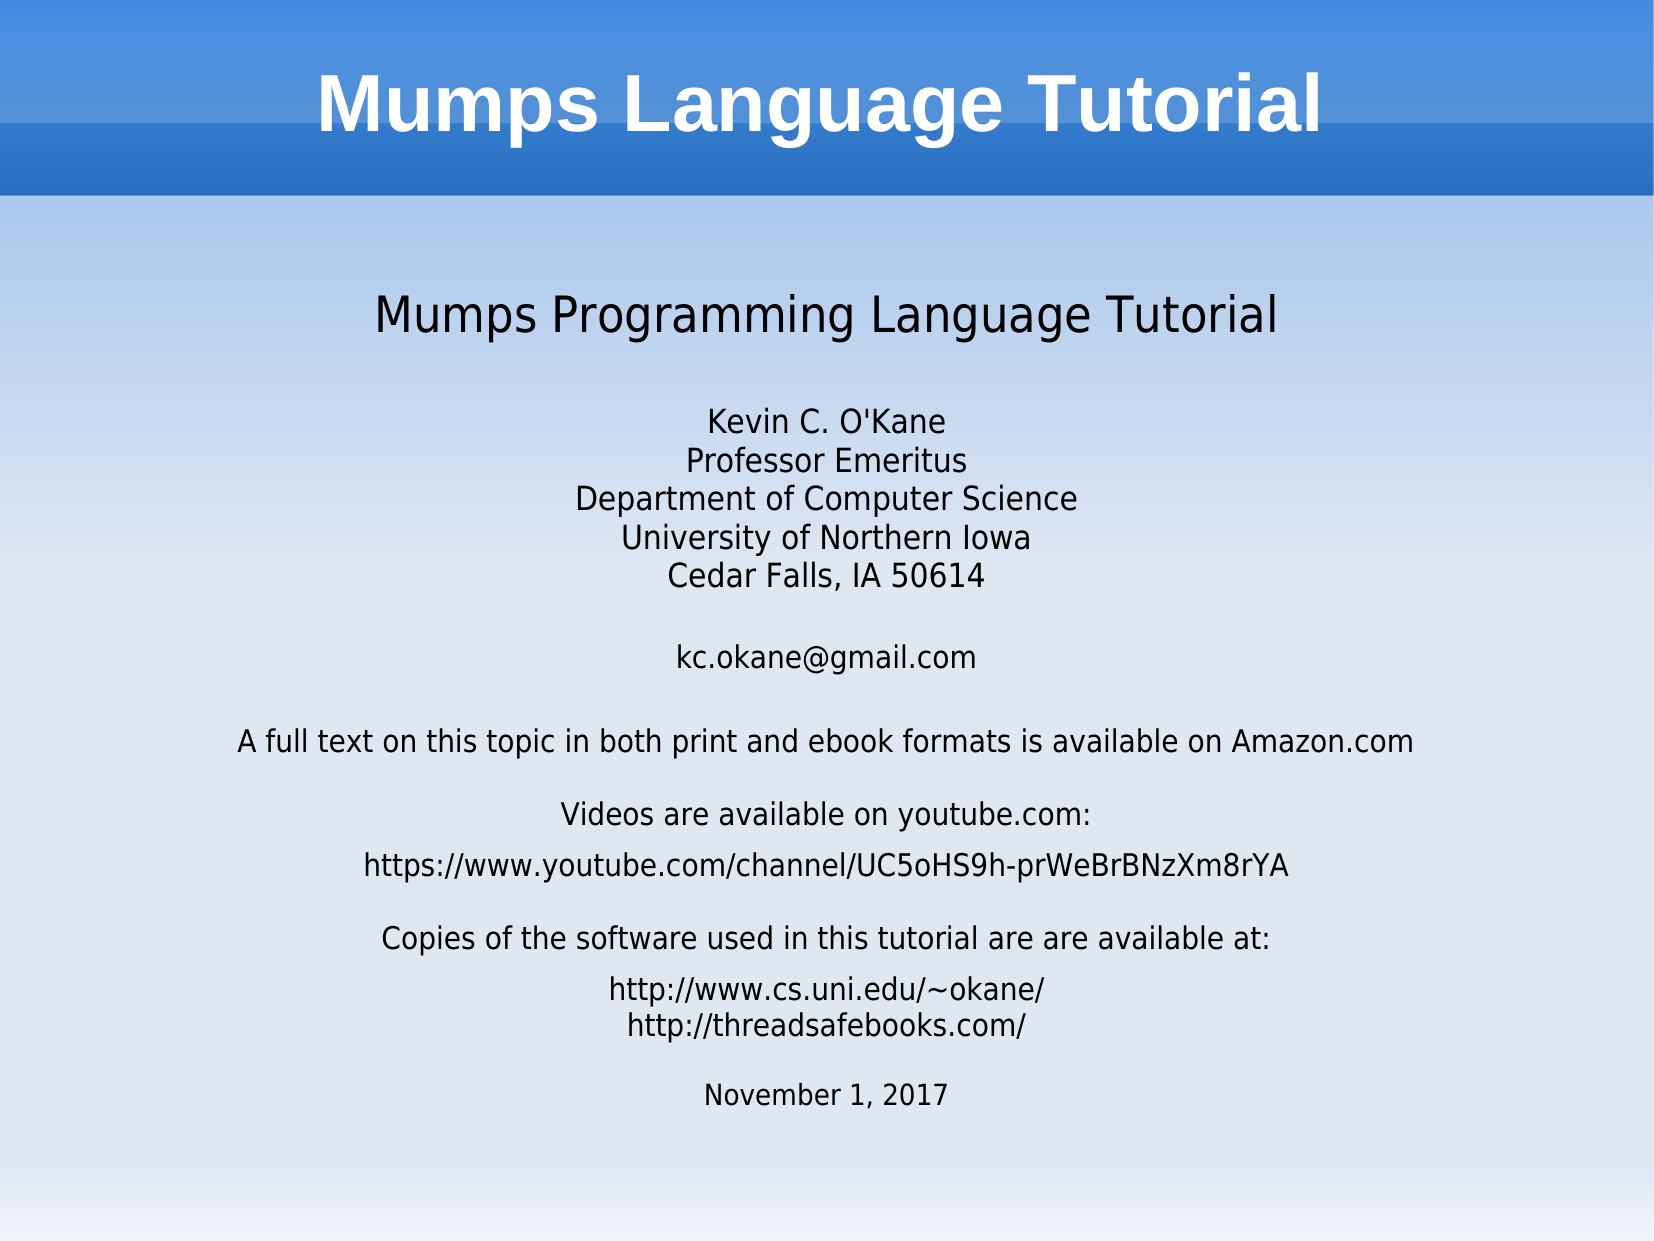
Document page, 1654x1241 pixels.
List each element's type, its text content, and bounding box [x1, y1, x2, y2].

title Mumps Language Tutorial [76, 0, 1565, 208]
subtitle Mumps Programming Language Tutorial Kevin C. O'Kane Professor Emeritus Department of Computer Science University of Northern Iowa Cedar Falls, IA 50614 kc.okane@gmail.com A full text on this topic in both print and ebook formats is available on Amazon.com Videos are available on youtube.com: https://www.youtube.com/channel/UC5oHS9h-prWeBrBNzXm8rYA Copies of the software used in this tutorial are are available at: http://www.cs.uni.edu/~okane/ http://threadsafebooks.com/ November 1, 2017 [82, 266, 1571, 1133]
picture [0, 0, 1654, 1241]
